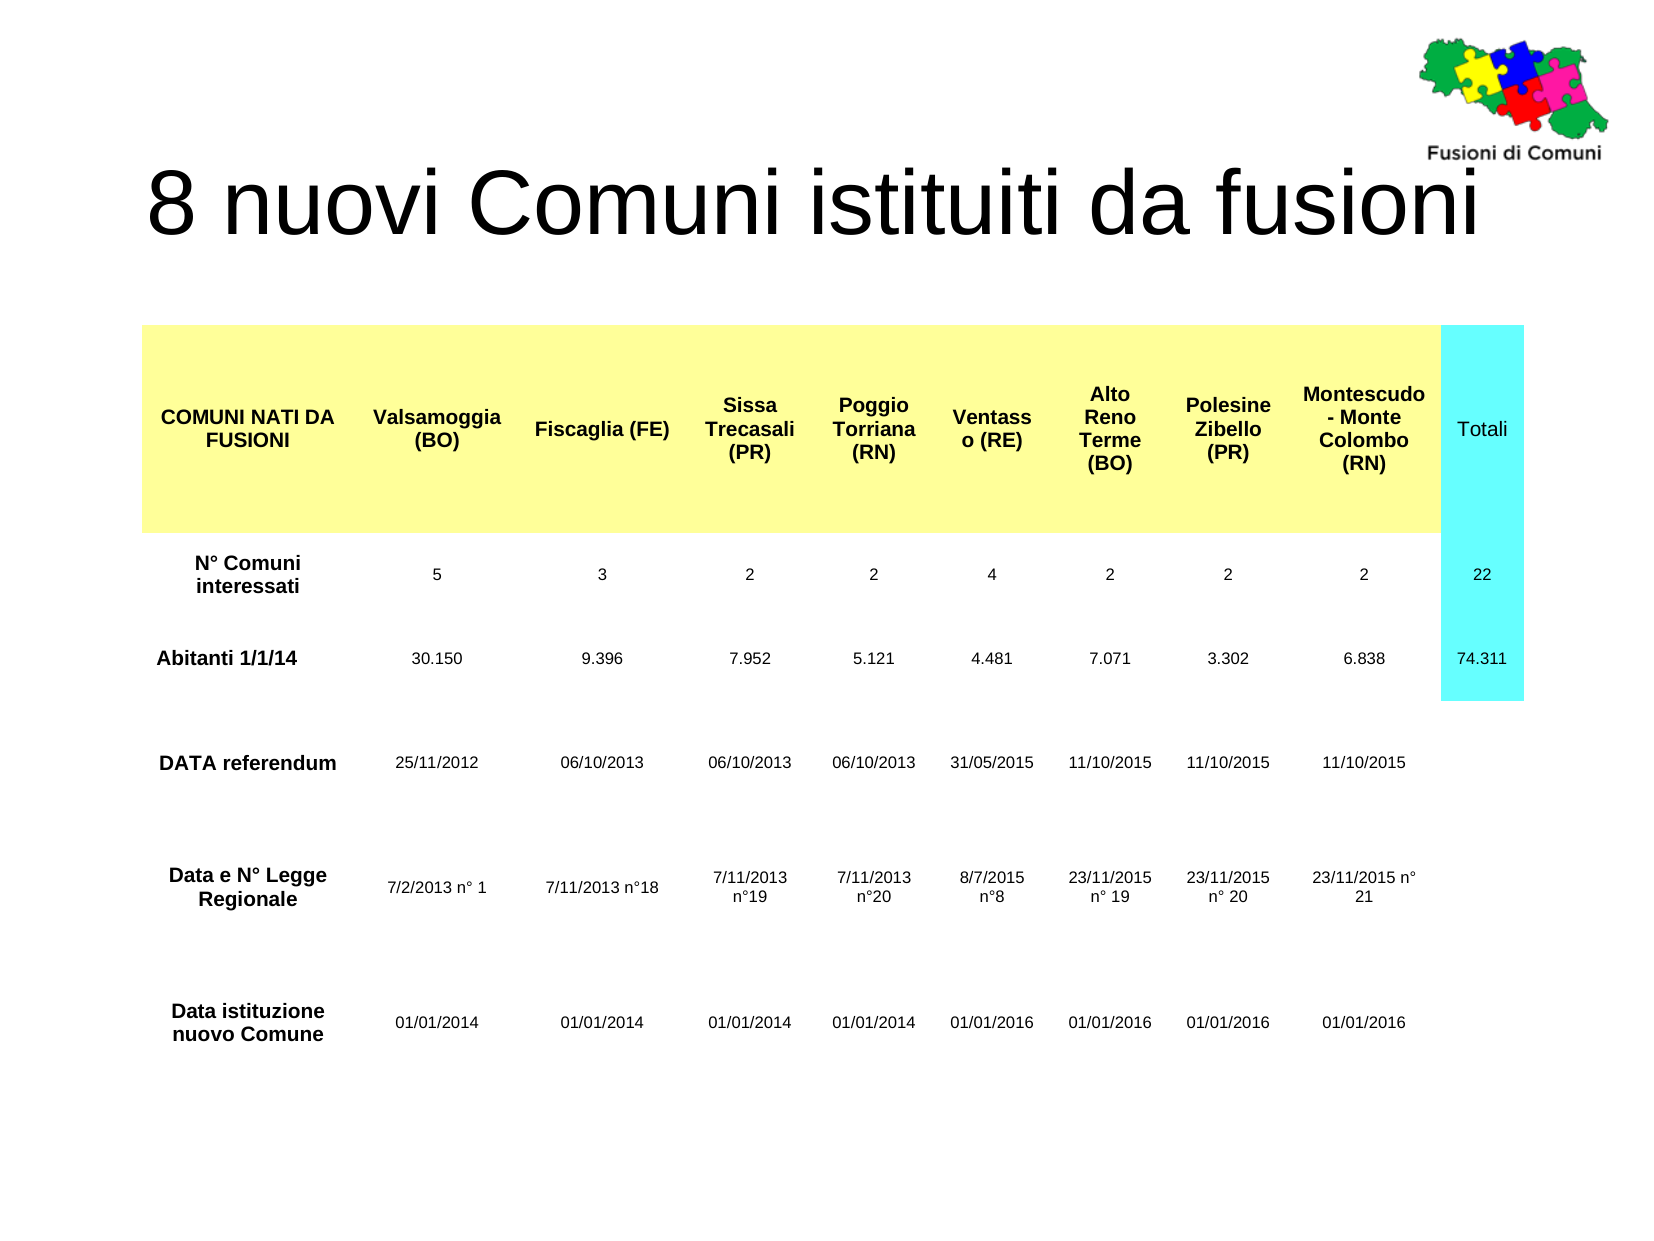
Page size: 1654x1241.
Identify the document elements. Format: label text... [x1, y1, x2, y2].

table_cell [1441, 701, 1524, 826]
table_cell 23/11/2015 n° 21 [1288, 826, 1441, 949]
table_cell 3 [520, 533, 685, 617]
table_cell Data e N° Legge Regionale [142, 826, 354, 949]
table_cell [1441, 826, 1524, 949]
table_cell 74.311 [1441, 617, 1524, 701]
table_cell 7/2/2013 n° 1 [354, 826, 520, 949]
table_cell 01/01/2014 [815, 949, 933, 1096]
table_cell 01/01/2014 [685, 949, 815, 1096]
table_cell 01/01/2016 [1051, 949, 1169, 1096]
table_cell 06/10/2013 [815, 701, 933, 826]
table_cell 25/11/2012 [354, 701, 520, 826]
title 8 nuovi Comuni istituiti da fusioni [70, 100, 1559, 307]
table_header Fiscaglia (FE) [520, 325, 685, 533]
table_cell 2 [685, 533, 815, 617]
table_cell N° Comuni interessati [142, 533, 354, 617]
table_cell 2 [815, 533, 933, 617]
table_cell 8/7/2015 n°8 [933, 826, 1051, 949]
table_cell Data istituzione nuovo Comune [142, 949, 354, 1096]
table_header Alto Reno Terme (BO) [1051, 325, 1169, 533]
table_header Valsamoggia (BO) [354, 325, 520, 533]
table_cell 23/11/2015 n° 19 [1051, 826, 1169, 949]
table_cell 6.838 [1288, 617, 1441, 701]
table_cell 9.396 [520, 617, 685, 701]
table_header Sissa Trecasali (PR) [685, 325, 815, 533]
table_header Totali [1441, 325, 1524, 533]
table_header Polesine Zibello (PR) [1169, 325, 1288, 533]
table_header Ventasso (RE) [933, 325, 1051, 533]
table_cell Abitanti 1/1/14 [142, 617, 354, 701]
table_cell 4 [933, 533, 1051, 617]
table_cell 11/10/2015 [1169, 701, 1288, 826]
table_cell 11/10/2015 [1051, 701, 1169, 826]
picture [1417, 35, 1611, 165]
table_cell 7/11/2013 n°19 [685, 826, 815, 949]
table_cell 30.150 [354, 617, 520, 701]
table_cell 11/10/2015 [1288, 701, 1441, 826]
table_cell 5.121 [815, 617, 933, 701]
table_cell 31/05/2015 [933, 701, 1051, 826]
table_cell DATA referendum [142, 701, 354, 826]
table_cell 01/01/2016 [933, 949, 1051, 1096]
table_cell 2 [1051, 533, 1169, 617]
table_cell 22 [1441, 533, 1524, 617]
table_cell 06/10/2013 [685, 701, 815, 826]
table_cell 3.302 [1169, 617, 1288, 701]
table_cell 01/01/2014 [520, 949, 685, 1096]
table_cell 01/01/2016 [1169, 949, 1288, 1096]
table_header COMUNI NATI DA FUSIONI [142, 325, 354, 533]
table_cell 7.071 [1051, 617, 1169, 701]
table_cell 2 [1169, 533, 1288, 617]
table_cell 01/01/2016 [1288, 949, 1441, 1096]
table_cell 23/11/2015 n° 20 [1169, 826, 1288, 949]
table_header Montescudo- Monte Colombo (RN) [1288, 325, 1441, 533]
table_cell 2 [1288, 533, 1441, 617]
table_cell 5 [354, 533, 520, 617]
table_cell 7/11/2013 n°20 [815, 826, 933, 949]
table_cell 4.481 [933, 617, 1051, 701]
table_cell 7/11/2013 n°18 [520, 826, 685, 949]
table_cell 06/10/2013 [520, 701, 685, 826]
table_header Poggio Torriana (RN) [815, 325, 933, 533]
table_cell [1441, 949, 1524, 1096]
table_cell 7.952 [685, 617, 815, 701]
table_cell 01/01/2014 [354, 949, 520, 1096]
